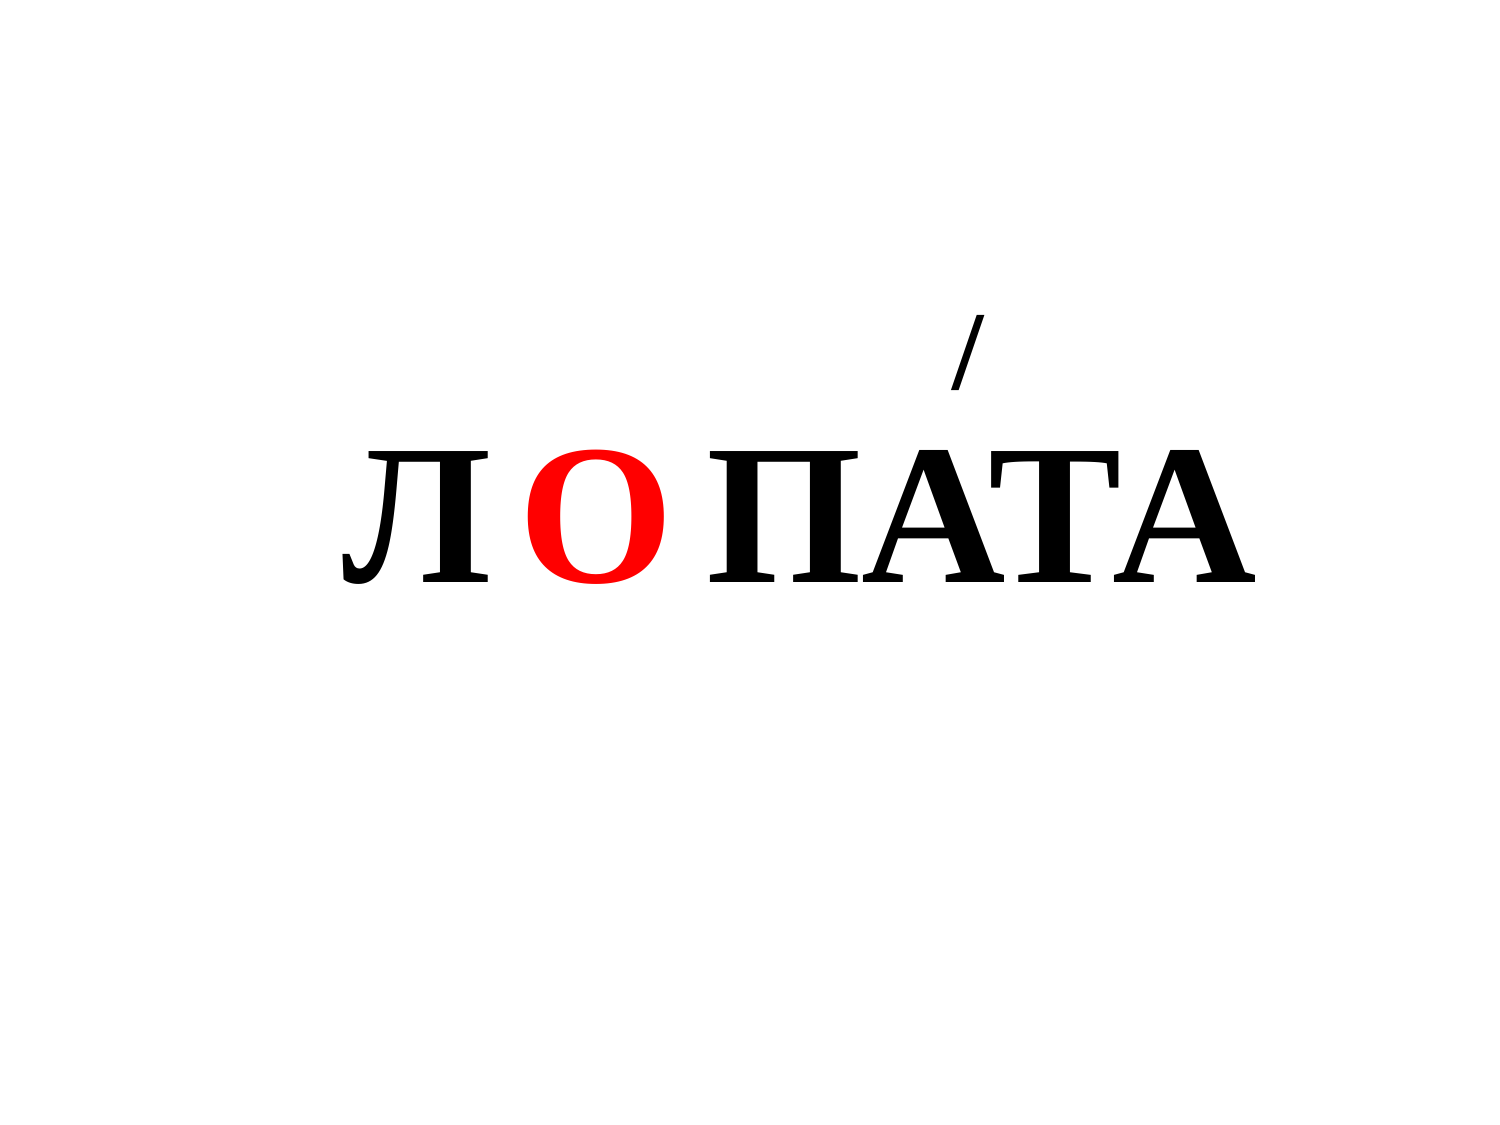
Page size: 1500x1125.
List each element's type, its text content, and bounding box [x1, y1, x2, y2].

text_box Л [328, 374, 503, 630]
text_box О [503, 374, 691, 630]
text_box ПАТА [691, 374, 1407, 630]
text_box / [937, 269, 996, 420]
